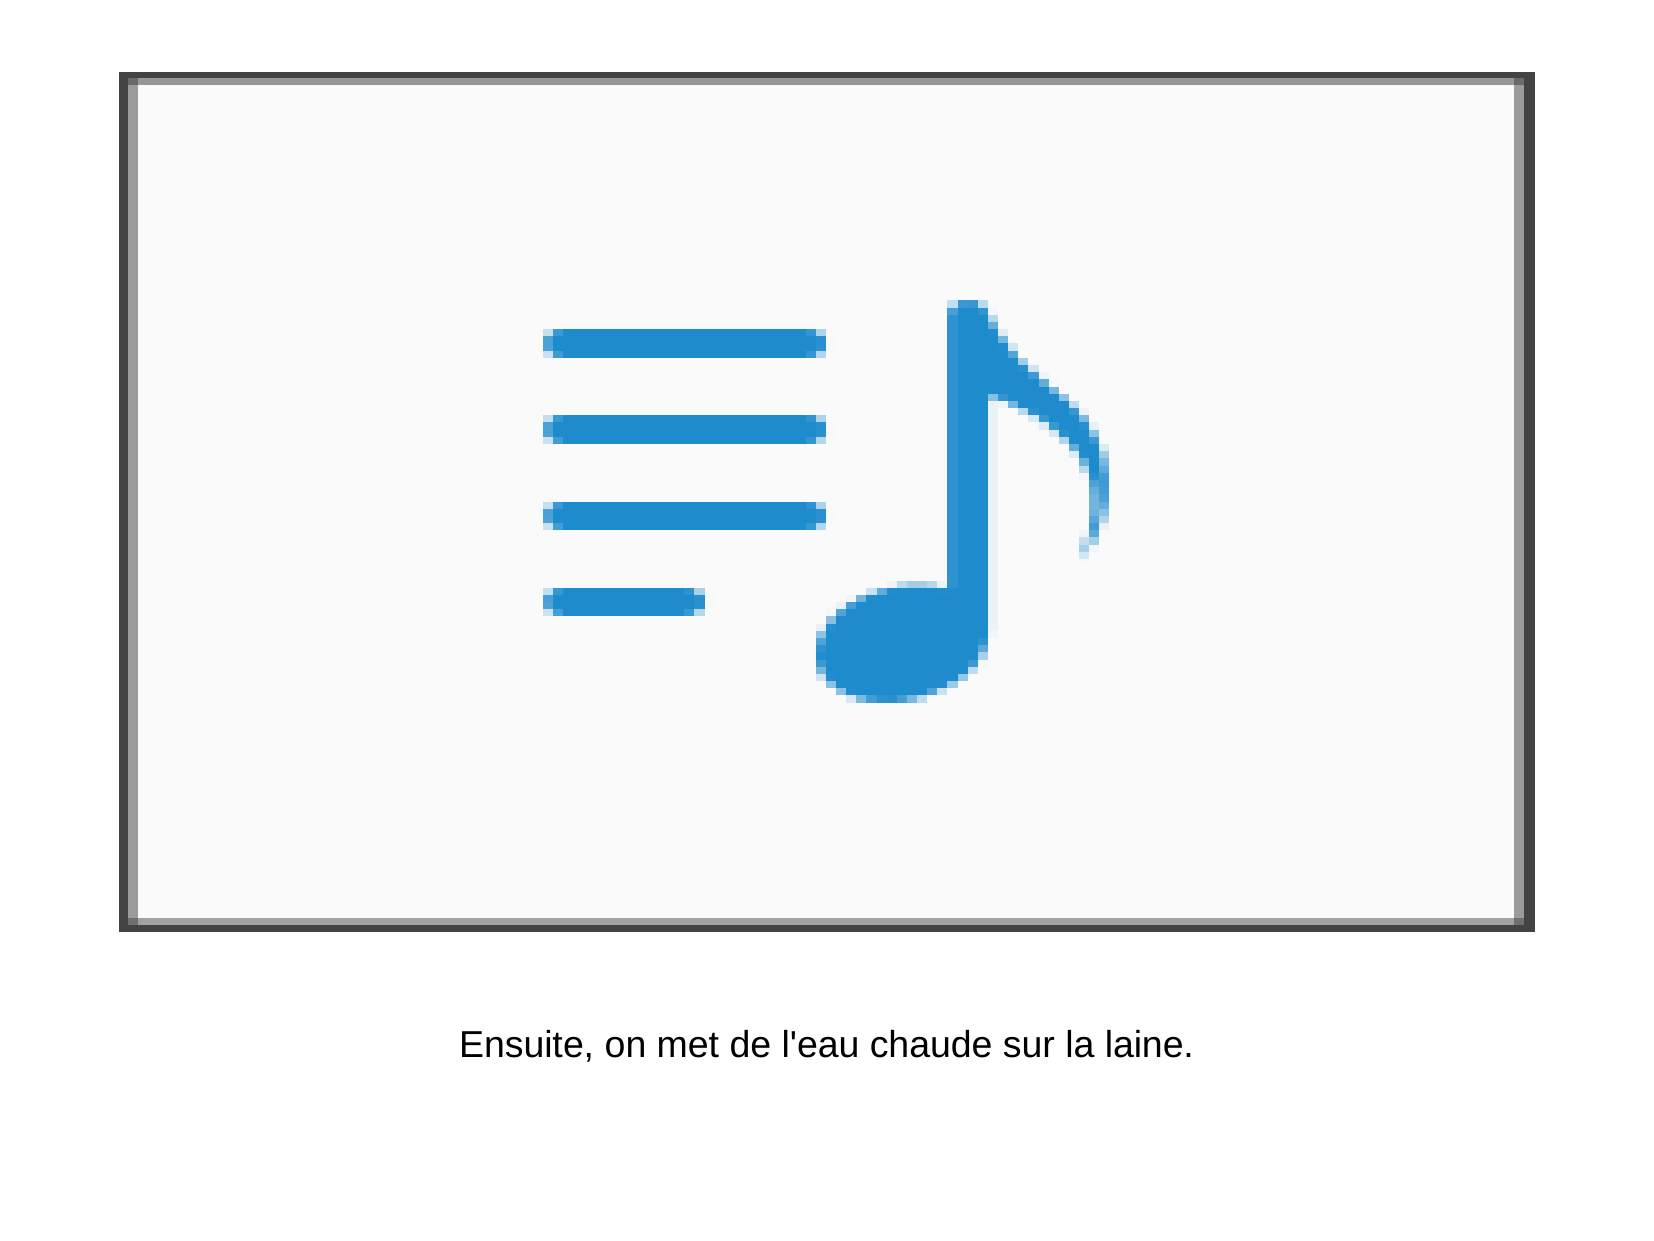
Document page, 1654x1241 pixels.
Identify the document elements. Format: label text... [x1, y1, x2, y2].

text_box Ensuite, on met de l'eau chaude sur la laine. [0, 1015, 1654, 1073]
text_box [118, 70, 1536, 934]
